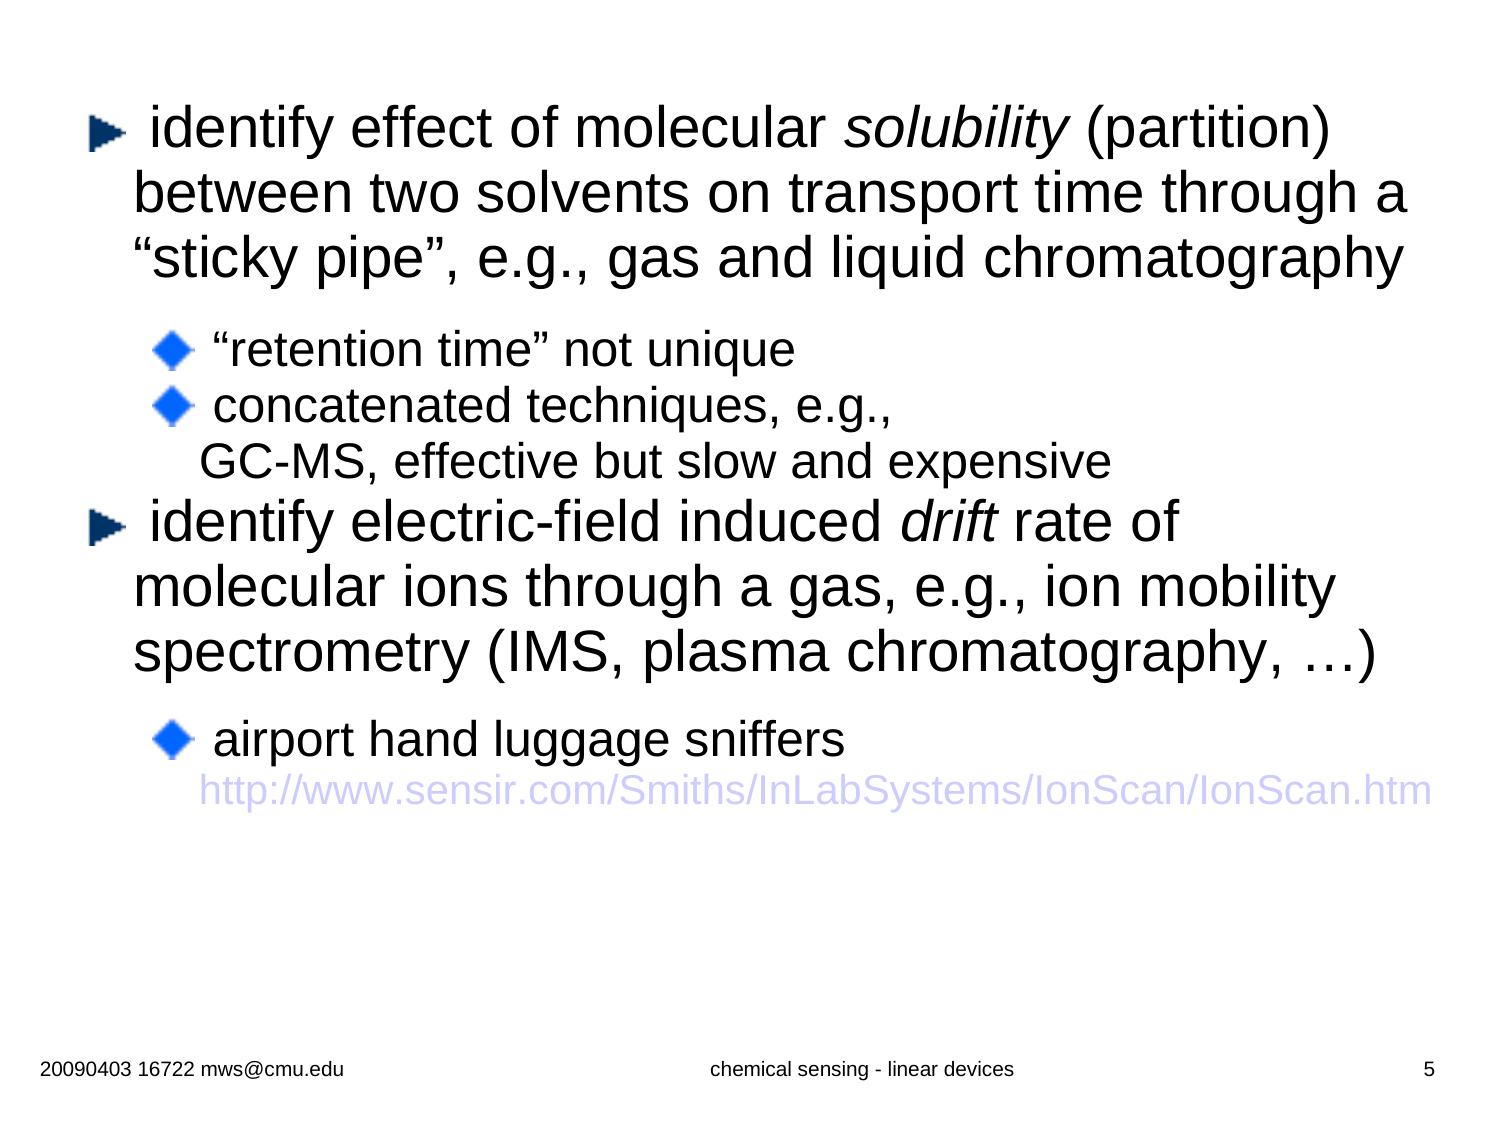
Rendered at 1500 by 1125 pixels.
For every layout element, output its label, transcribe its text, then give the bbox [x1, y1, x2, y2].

list identify effect of molecular solubility (partition) between two solvents on transport time through a “sticky pipe”, e.g., gas and liquid chromatography “retention time” not unique concatenated techniques, e.g., GC-MS, effective but slow and expensive identify electric-field induced drift rate of molecular ions through a gas, e.g., ion mobility spectrometry (IMS, plasma chromatography, …) airport hand luggage sniffers http://www.sensir.com/Smiths/InLabSystems/IonScan/IonScan.htm [62, 87, 1463, 951]
